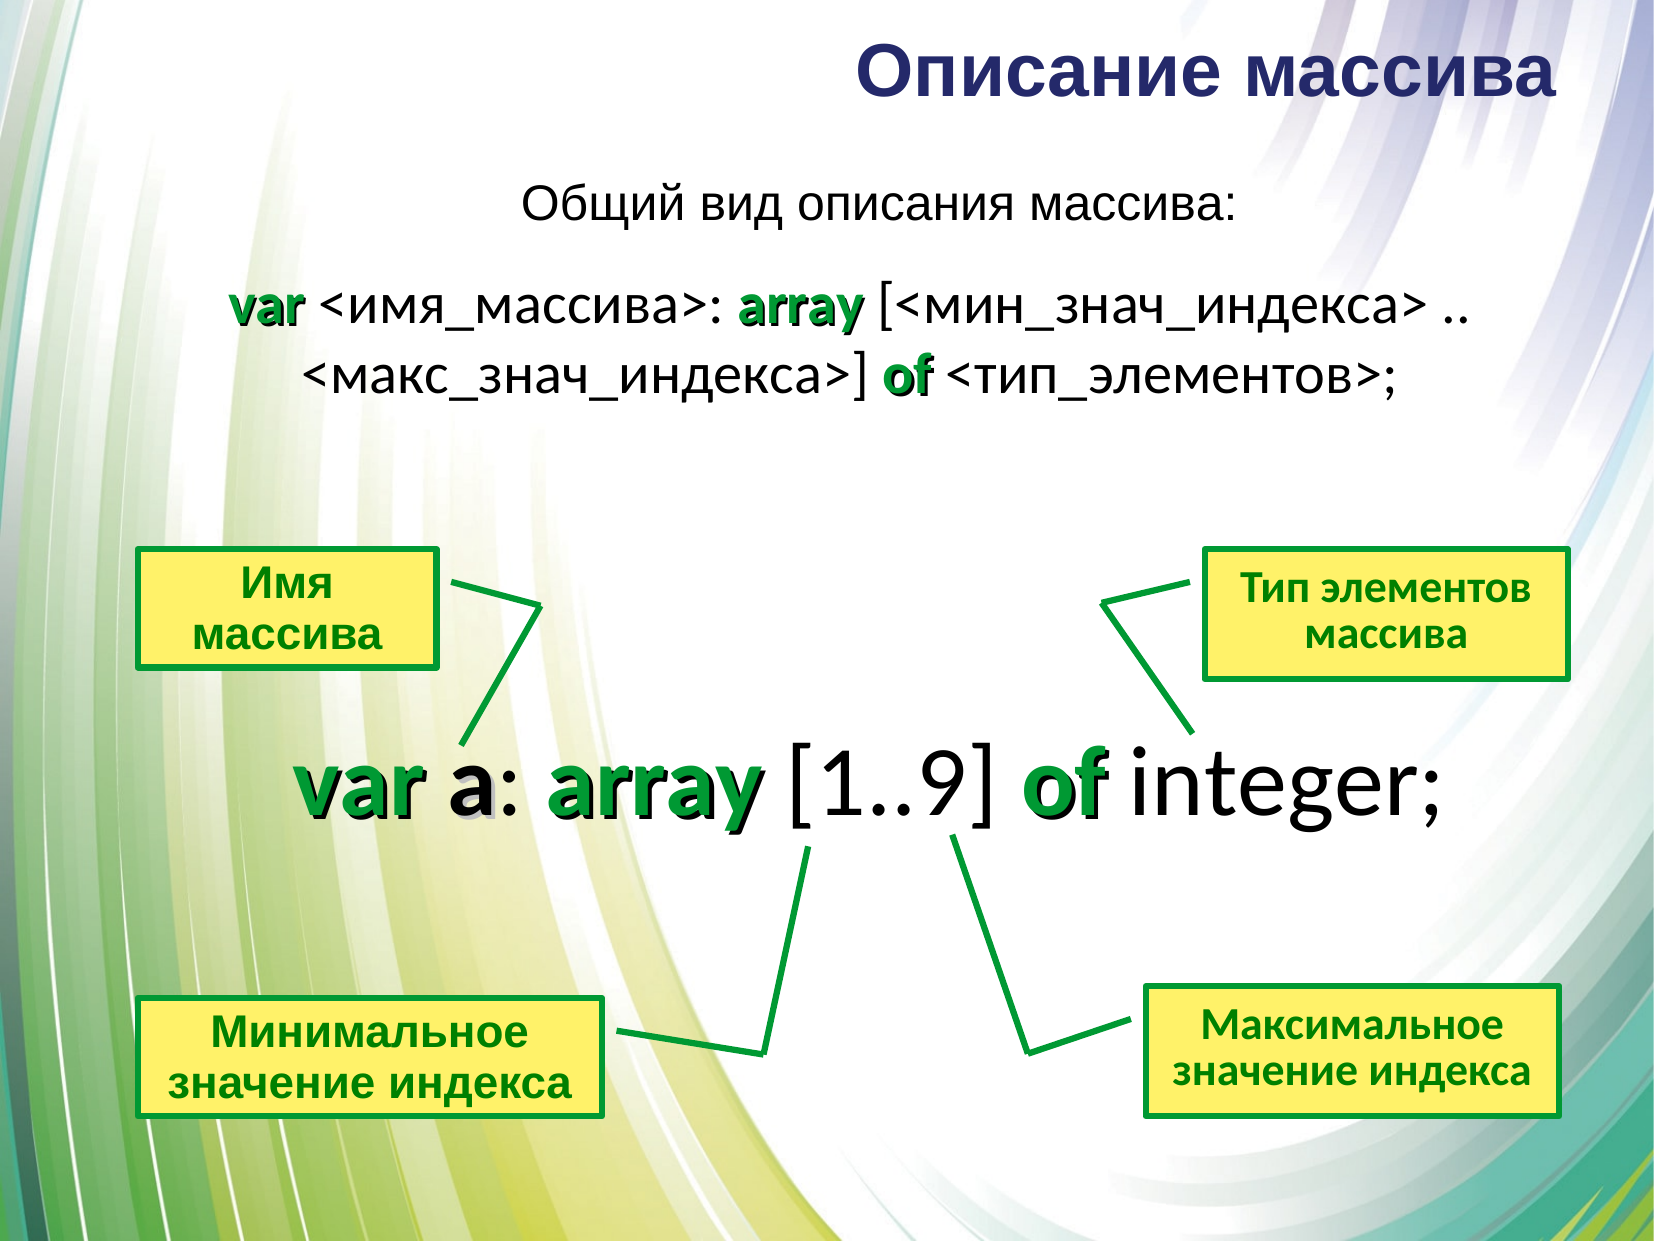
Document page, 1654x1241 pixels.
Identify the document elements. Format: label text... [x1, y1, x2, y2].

text_box Имя массива [138, 549, 437, 667]
text_box Общий вид описания массива: var <имя_массива>: array [<мин_знач_индекса> .. <макс_знач_индекса>] of <тип_элементов>; [81, 162, 1619, 414]
text_box Минимальное значение индекса [138, 998, 602, 1116]
text_box Описание массива [110, 4, 1571, 136]
text_box Максимальное значение индекса [1146, 986, 1559, 1116]
text_box var a: array [1..9] of integer; [71, 707, 1609, 843]
text_box Тип элементов массива [1205, 549, 1568, 679]
picture [0, 0, 1654, 1241]
